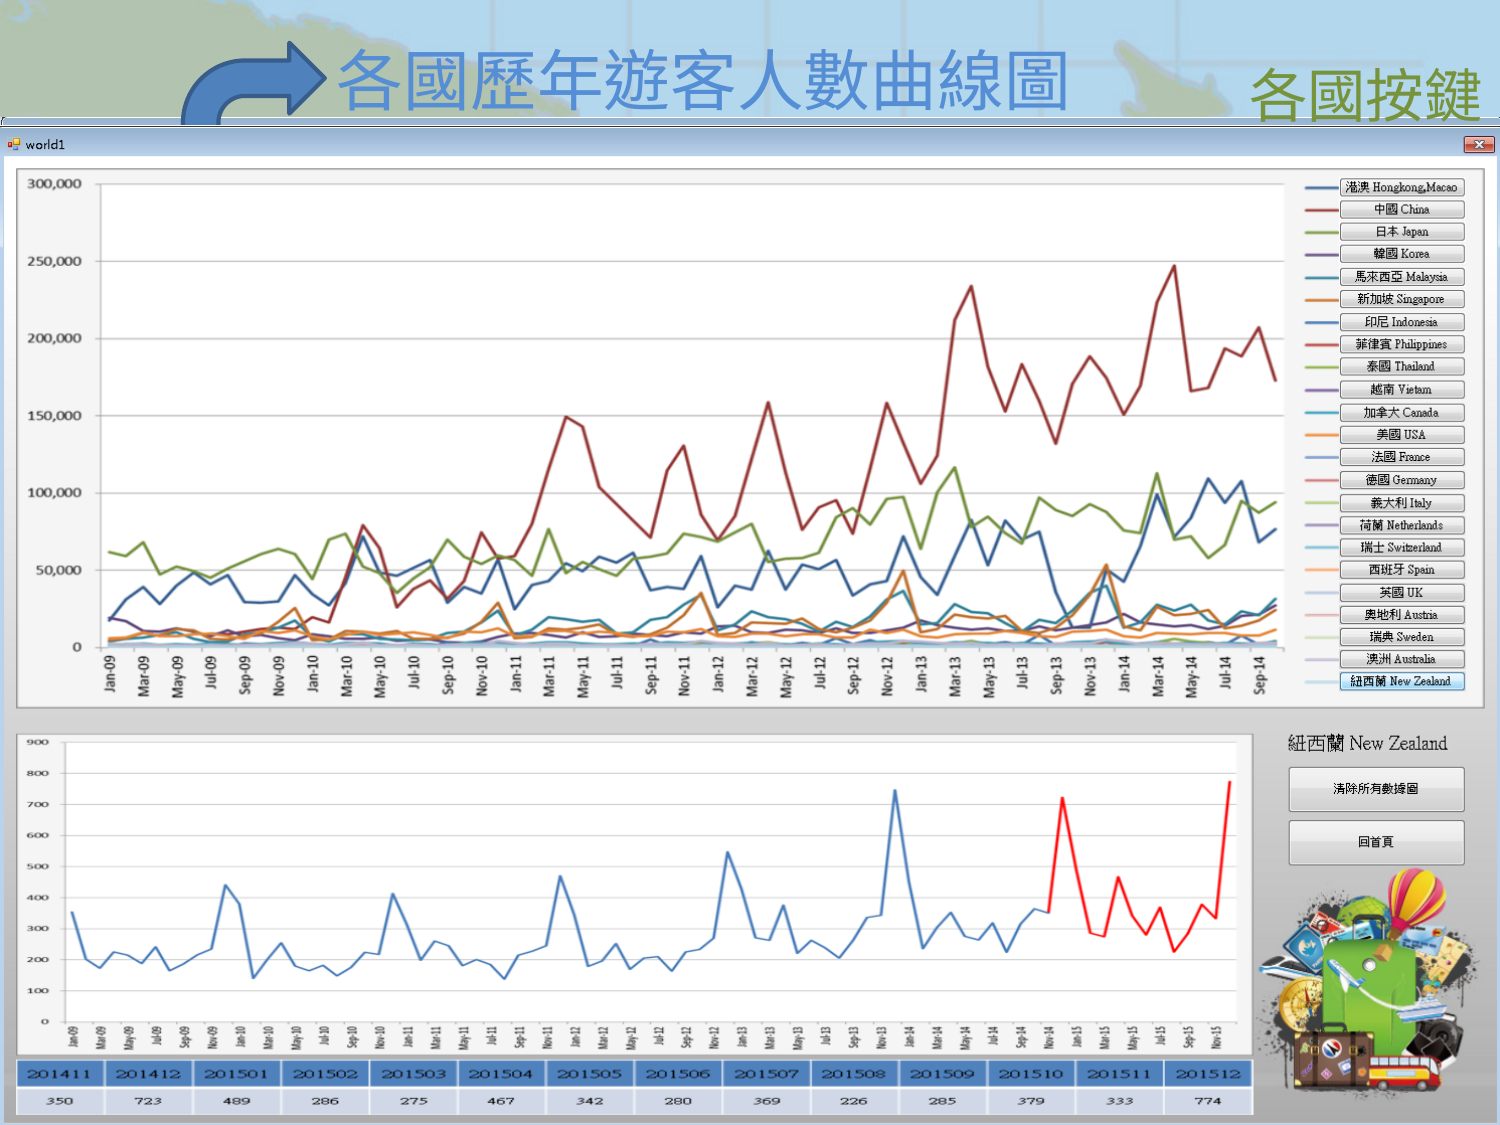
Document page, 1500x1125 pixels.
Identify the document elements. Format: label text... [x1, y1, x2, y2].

text_box 各國歷年遊客人數曲線圖 [321, 30, 1093, 117]
picture [0, 117, 1500, 1125]
text_box 各國按鍵 [1234, 51, 1500, 125]
text_box [183, 42, 325, 125]
